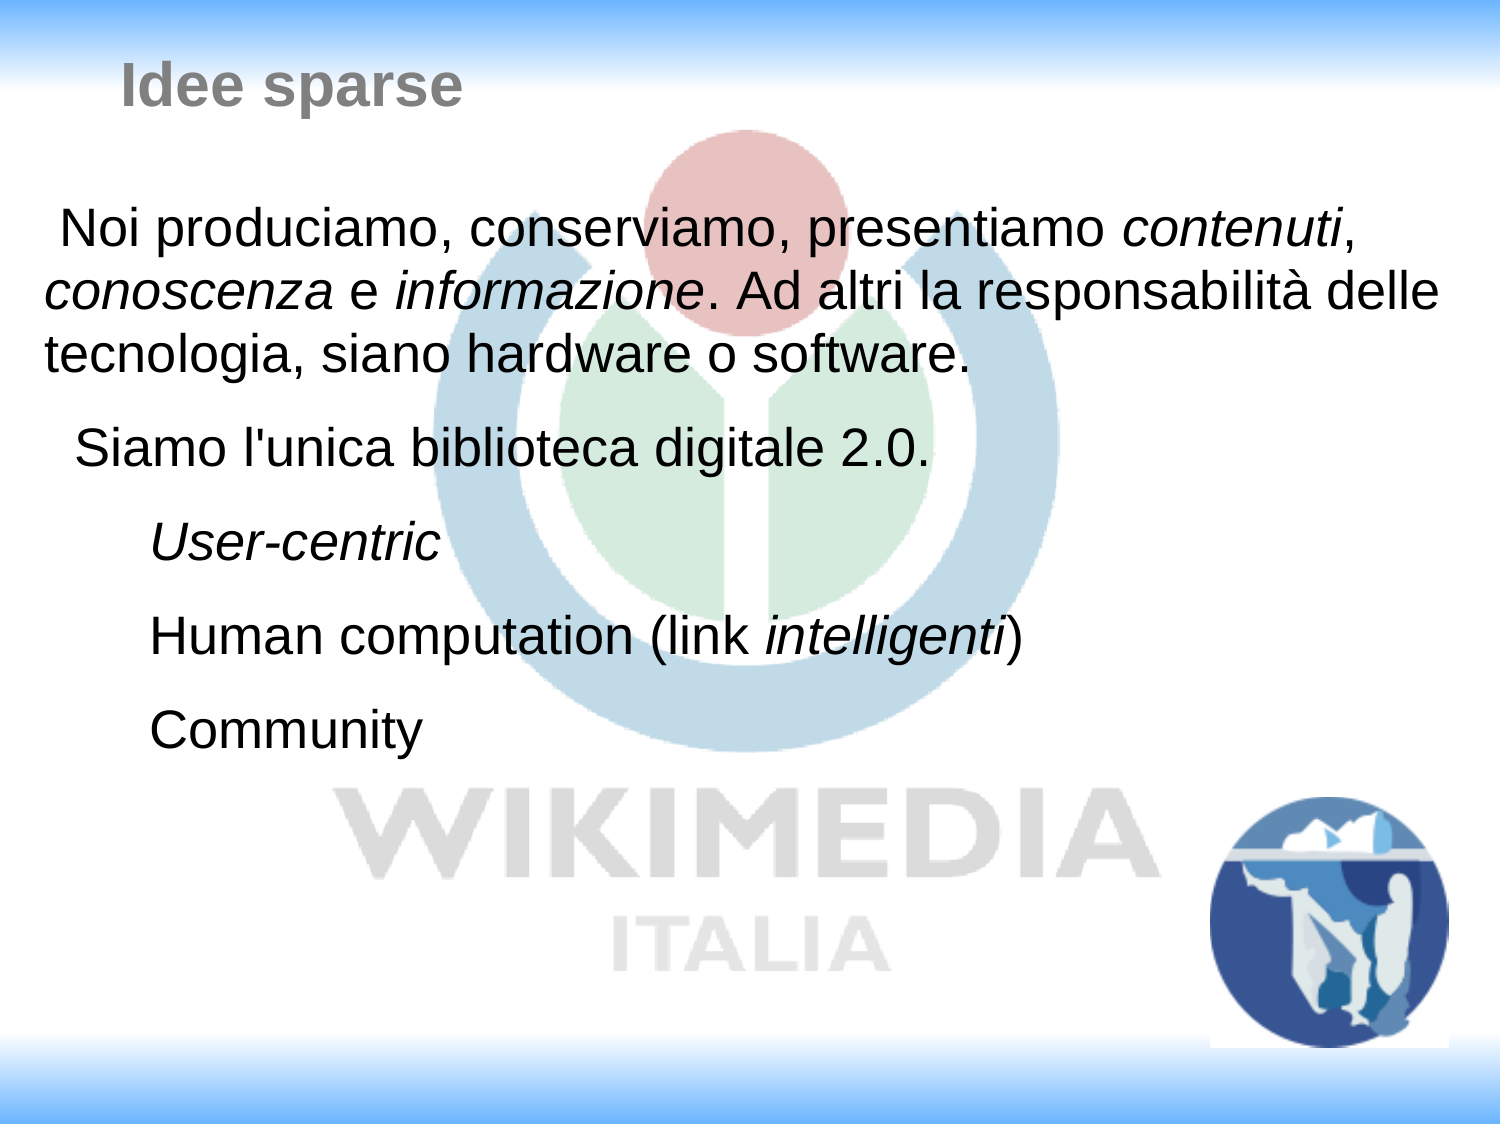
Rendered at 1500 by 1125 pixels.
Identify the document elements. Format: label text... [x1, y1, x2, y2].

text_box Idee sparse [120, 50, 1479, 120]
text_box [0, 0, 1500, 91]
picture [75, 91, 1426, 187]
text_box [0, 1033, 1500, 1124]
picture [75, 798, 1449, 1048]
text_box Noi produciamo, conserviamo, presentiamo contenuti, conoscenza e informazione. Ad altri la responsabilità delle tecnologia, siano hardware o software. Siamo l'unica biblioteca digitale 2.0. User-centric Human computation (link intelligenti) Community [29, 187, 1500, 798]
